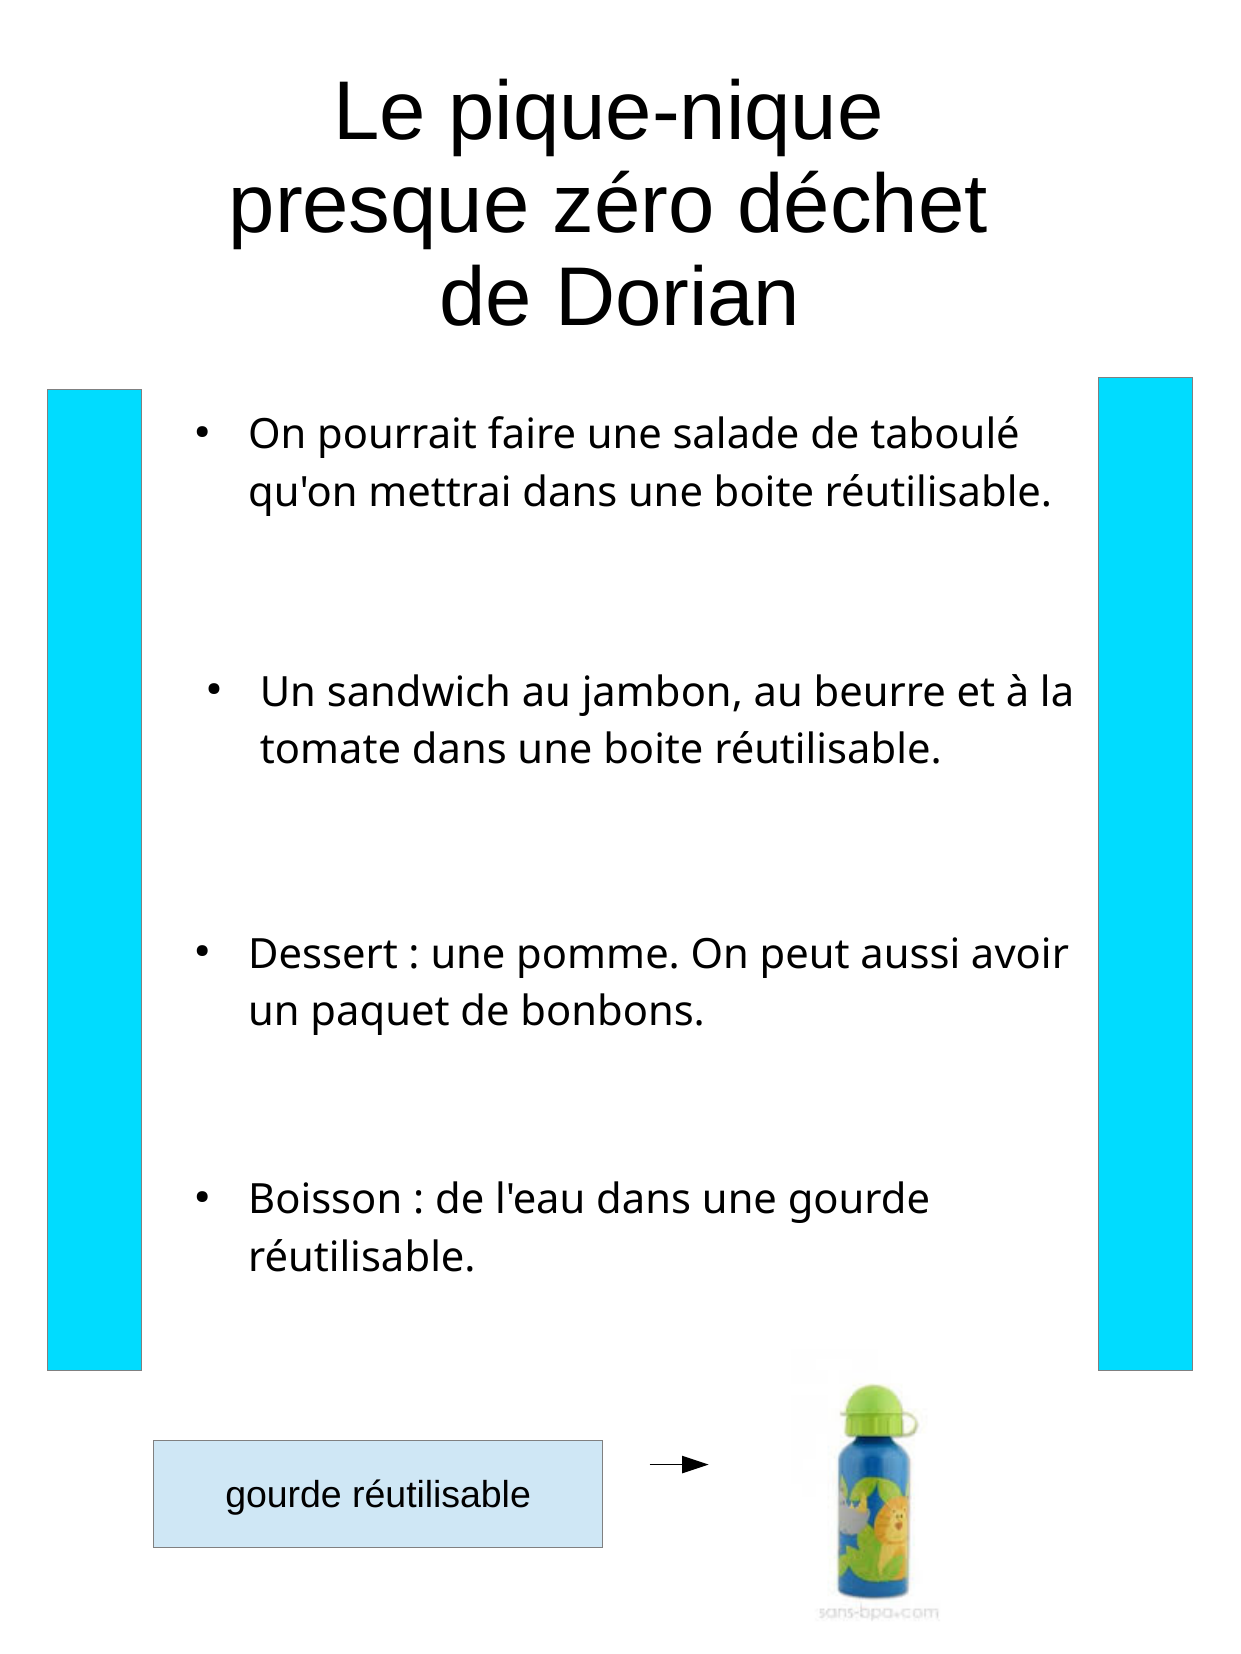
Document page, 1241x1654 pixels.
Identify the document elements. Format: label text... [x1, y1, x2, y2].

list Boisson : de l'eau dans une gourde réutilisable. [177, 1169, 1087, 1368]
text_box [47, 389, 142, 1371]
title Le pique-nique presque zéro déchet de Dorian [62, 64, 1179, 344]
list Dessert : une pomme. On peut aussi avoir un paquet de bonbons. [177, 923, 1087, 1123]
text_box gourde réutilisable [153, 1440, 603, 1548]
list On pourrait faire une salade de taboulé qu'on mettrai dans une boite réutilisable. [177, 404, 1087, 603]
list Un sandwich au jambon, au beurre et à la tomate dans une boite réutilisable. [188, 661, 1098, 860]
text_box [1098, 377, 1193, 1371]
picture [791, 1349, 966, 1630]
